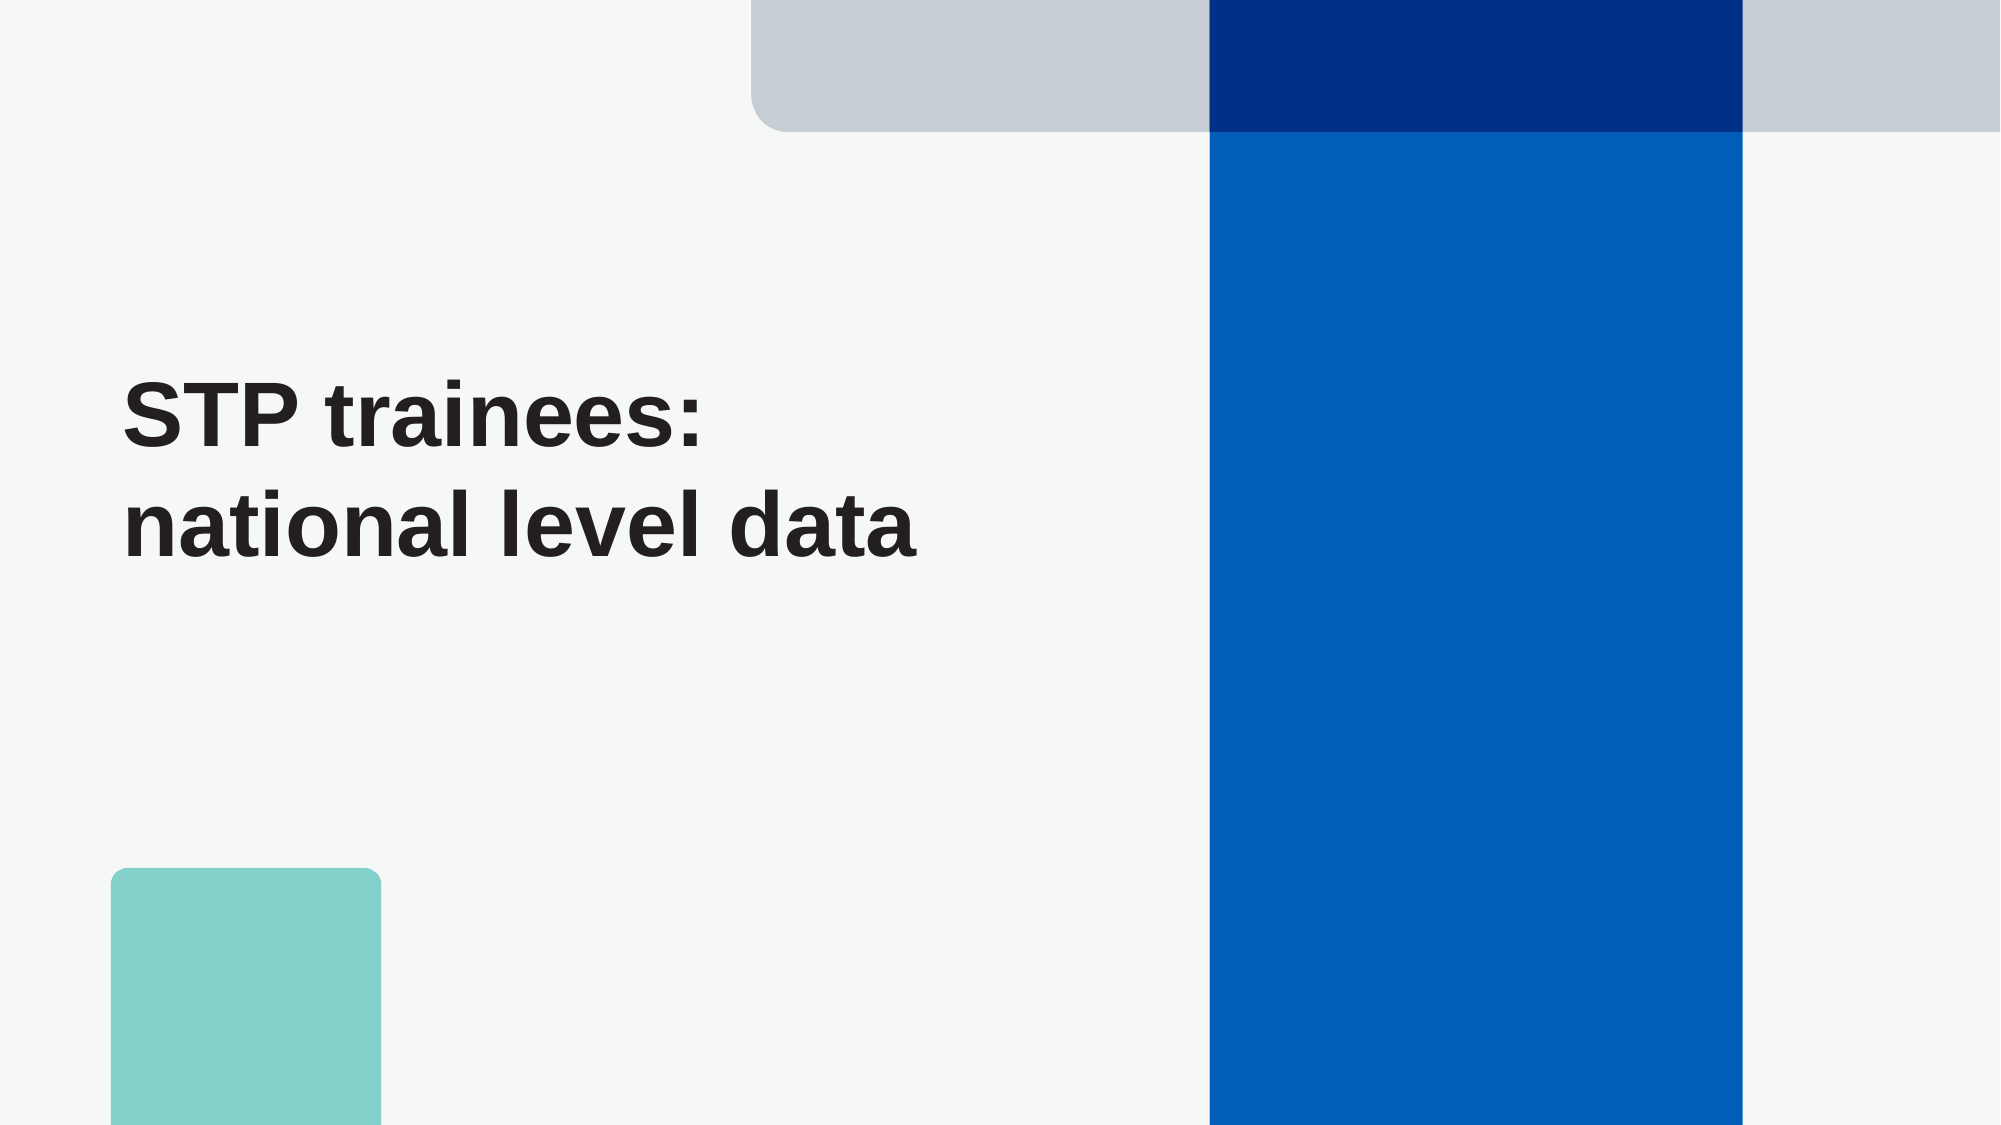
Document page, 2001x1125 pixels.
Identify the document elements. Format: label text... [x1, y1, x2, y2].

title STP trainees: national level data [122, 355, 1188, 573]
